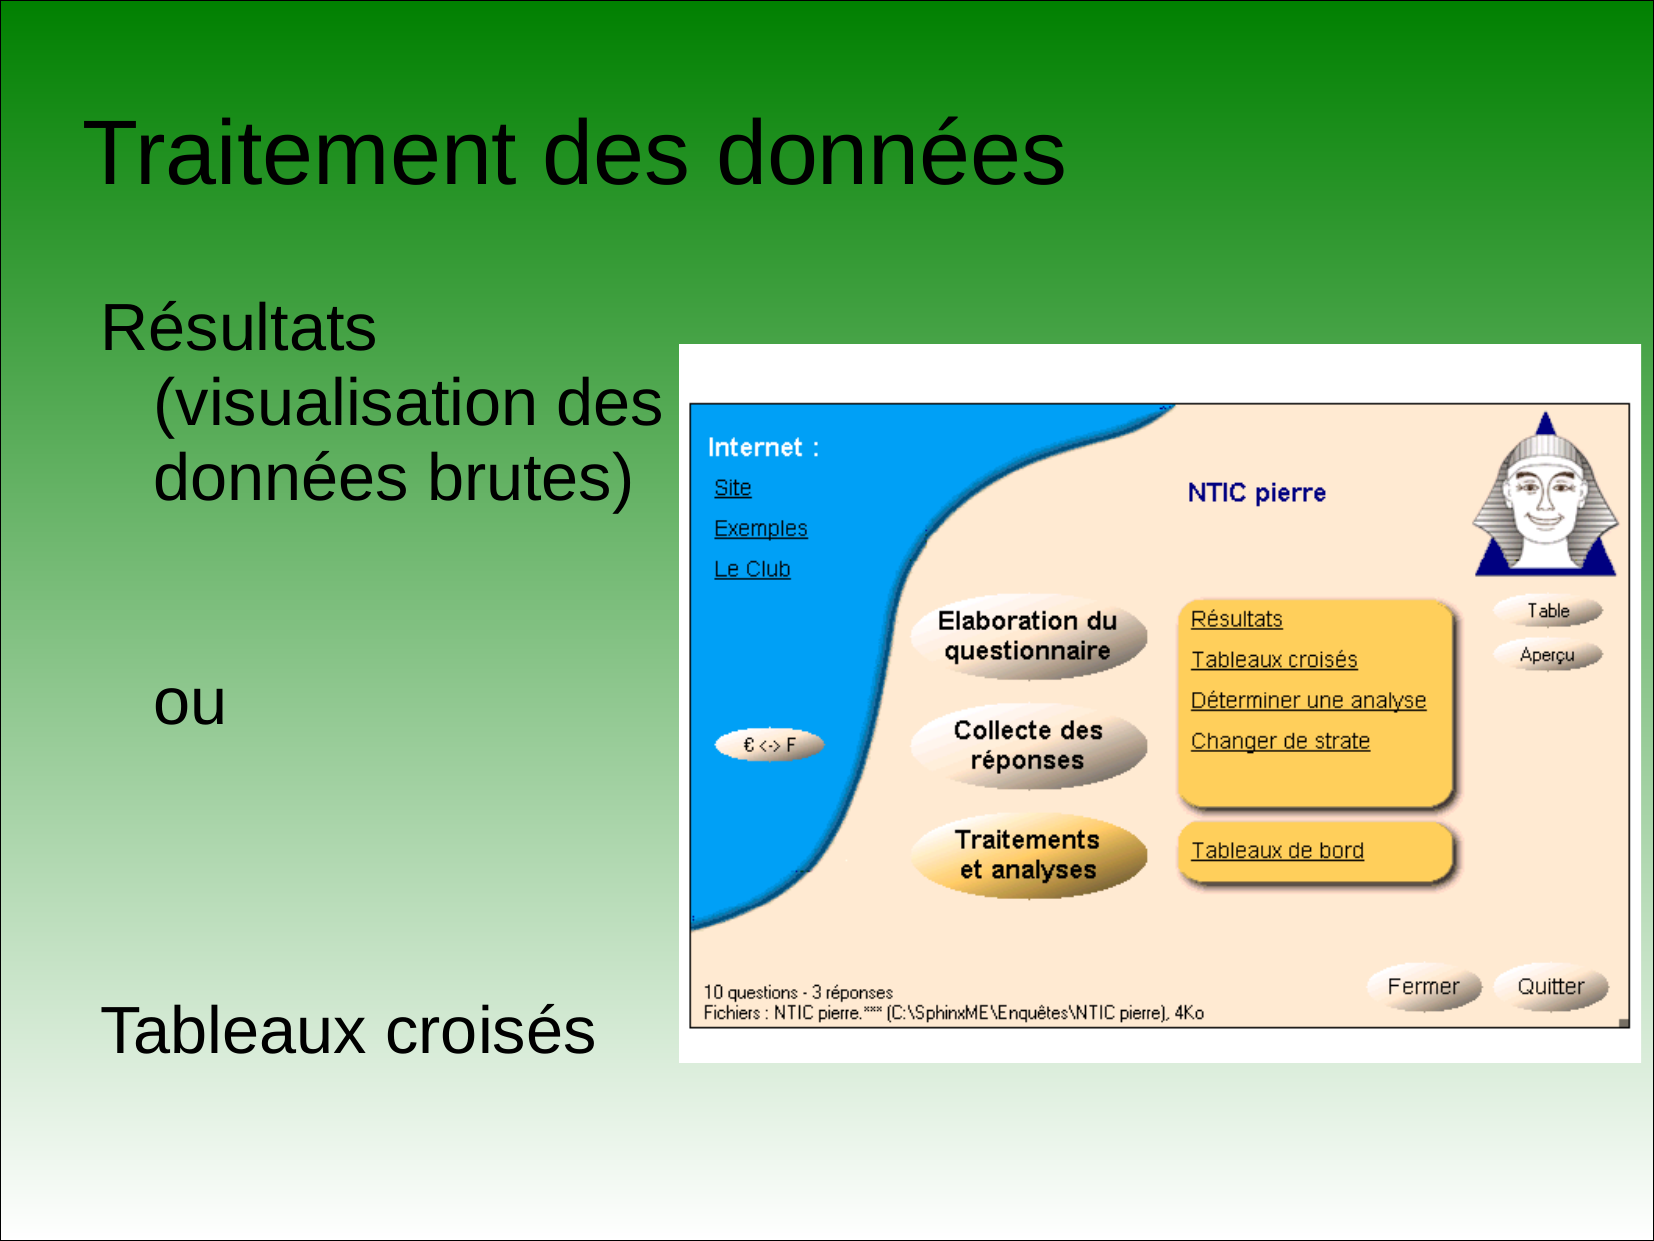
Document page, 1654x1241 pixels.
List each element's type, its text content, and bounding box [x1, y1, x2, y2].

title Traitement des données [82, 49, 1571, 257]
list Résultats (visualisation des données brutes) ou Tableaux croisés [82, 290, 709, 1143]
picture [679, 344, 1642, 1063]
